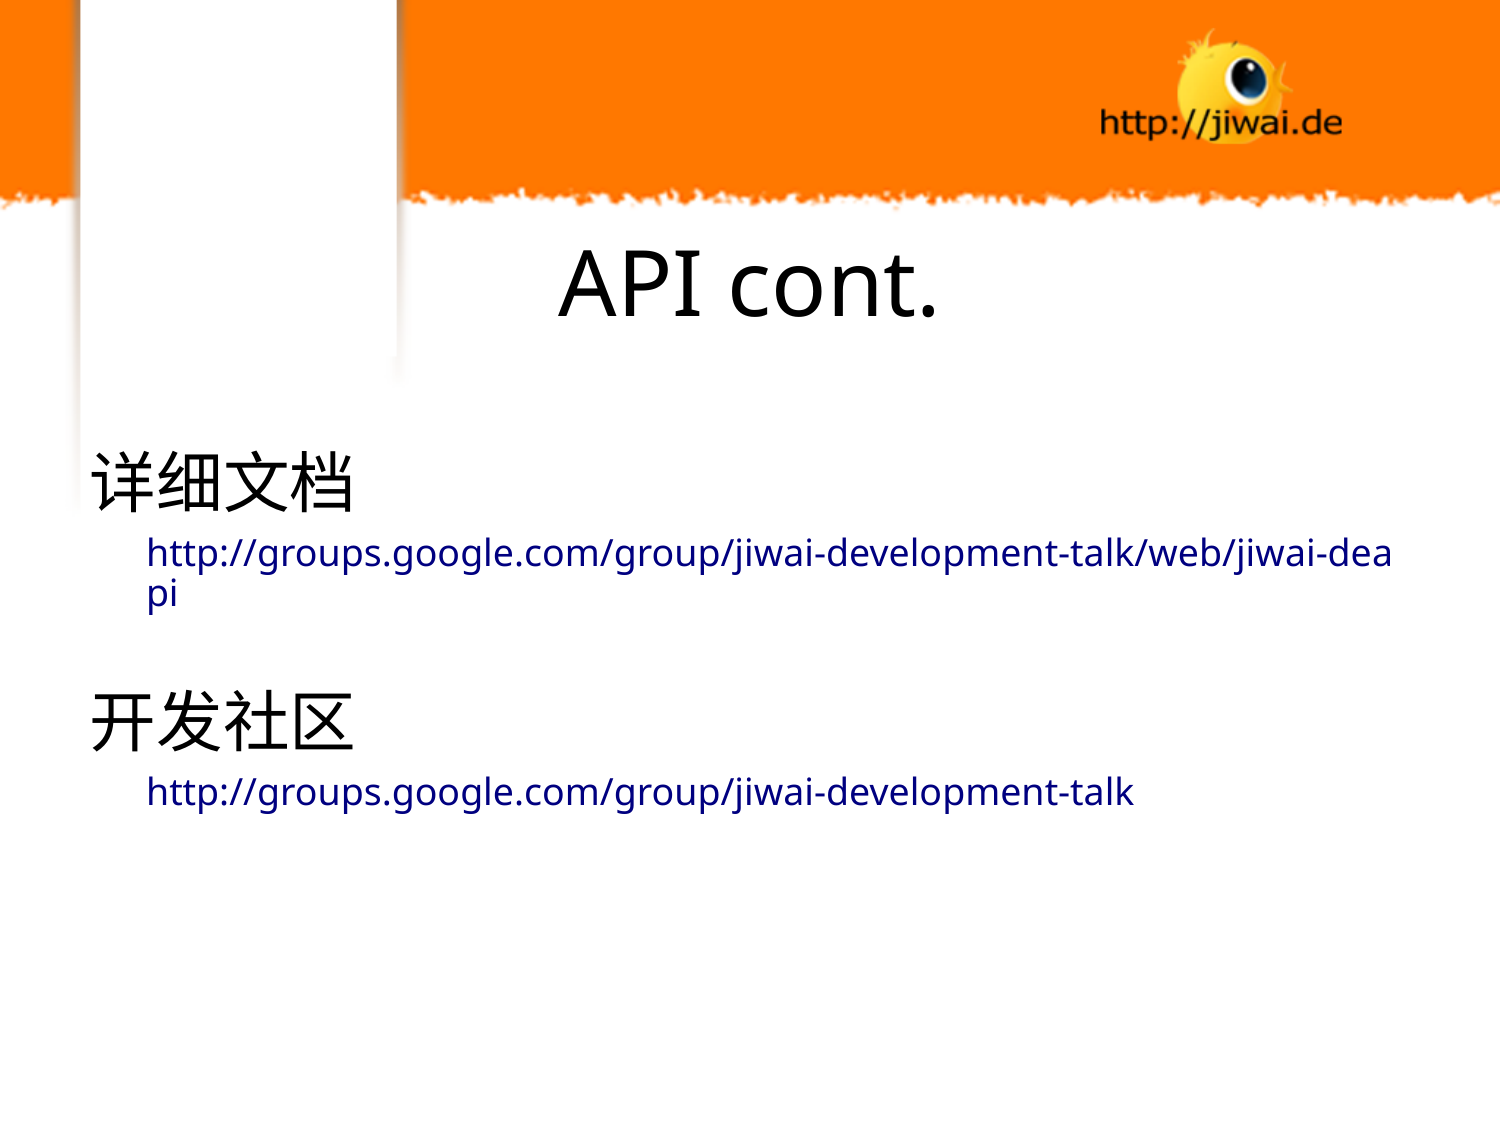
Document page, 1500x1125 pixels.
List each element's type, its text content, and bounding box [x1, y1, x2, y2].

title API cont. [75, 210, 1426, 399]
list 详细文档 http://groups.google.com/group/jiwai-development-talk/web/jiwai-deapi 开发社区 http://groups.google.com/group/jiwai-development-talk [75, 421, 1426, 1005]
picture [0, 0, 1500, 1125]
